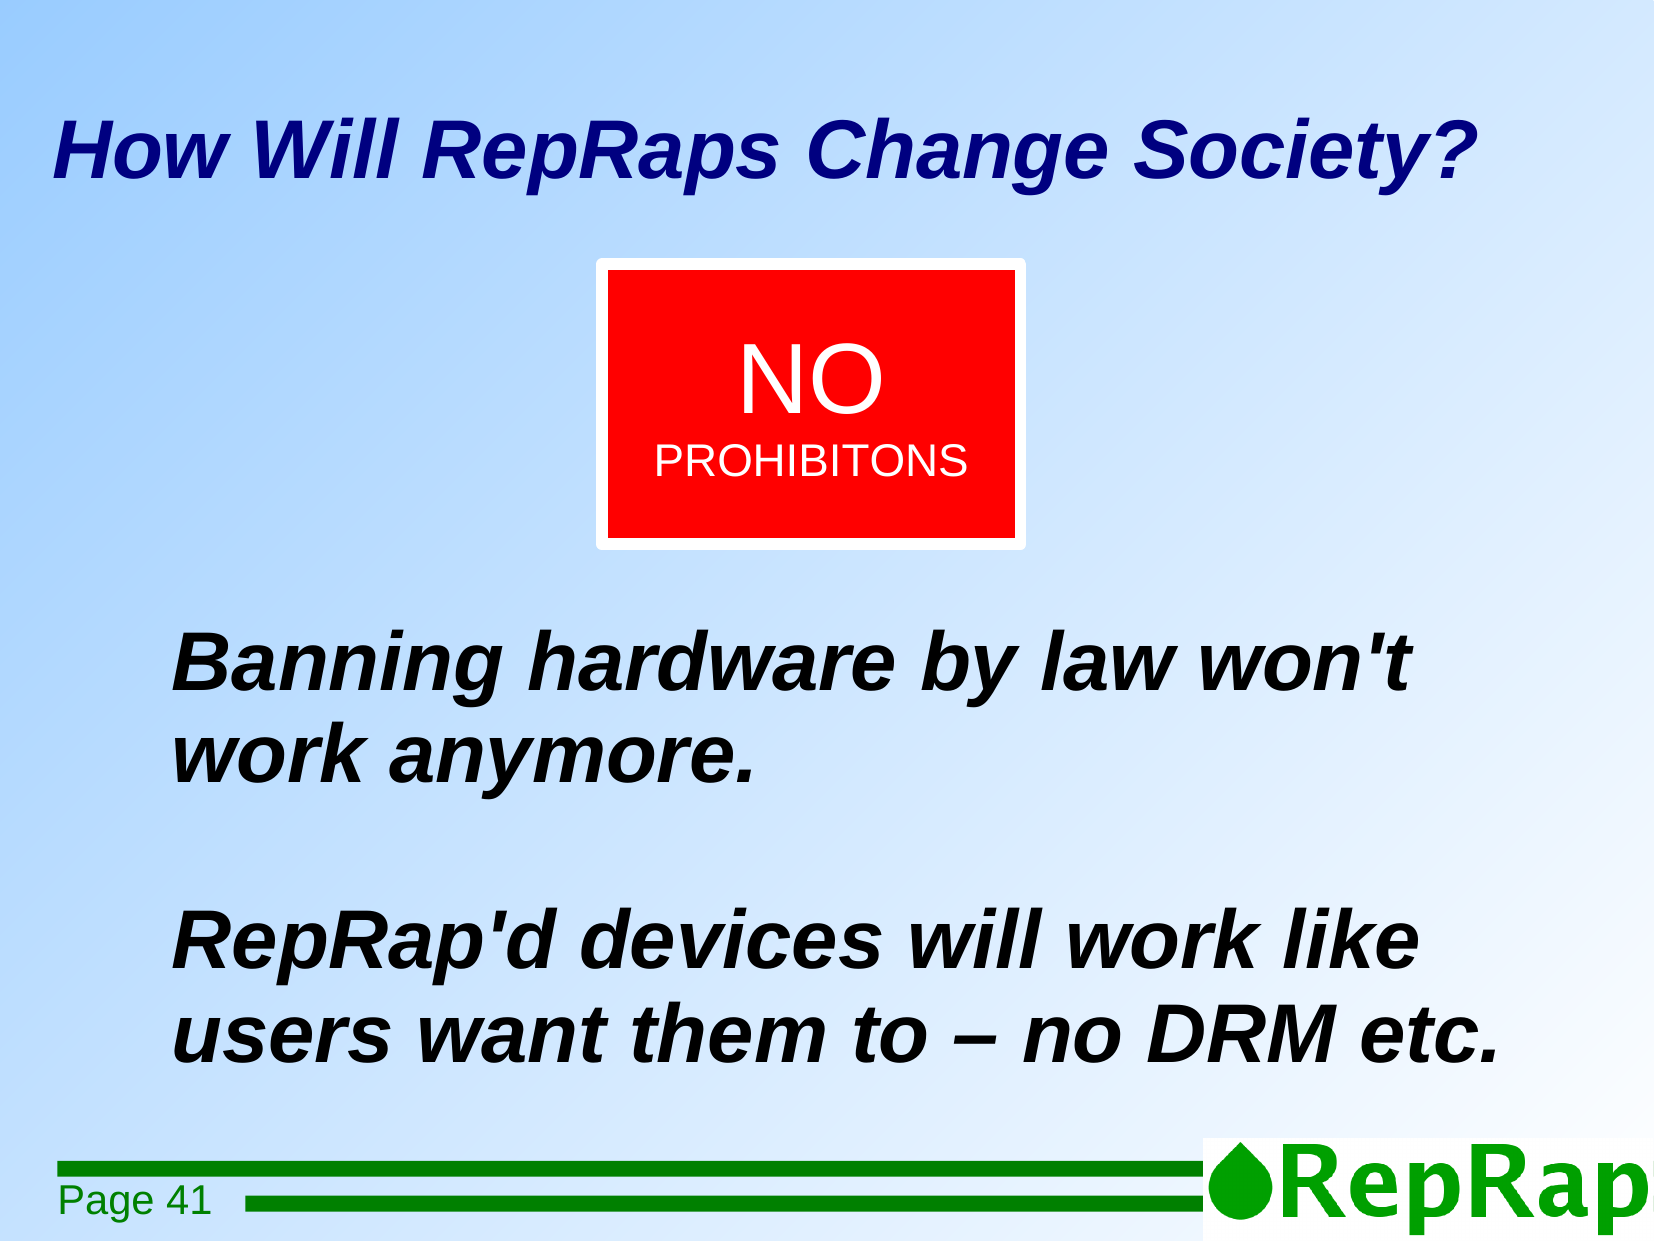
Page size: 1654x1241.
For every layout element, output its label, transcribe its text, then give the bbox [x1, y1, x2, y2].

text_box NO PROHIBITONS [601, 264, 1021, 545]
picture [1203, 1138, 1654, 1241]
text_box Banning hardware by law won't work anymore. RepRap'd devices will work like users want them to – no DRM etc. [171, 614, 1551, 1080]
title How Will RepRaps Change Society? [52, 46, 1654, 254]
